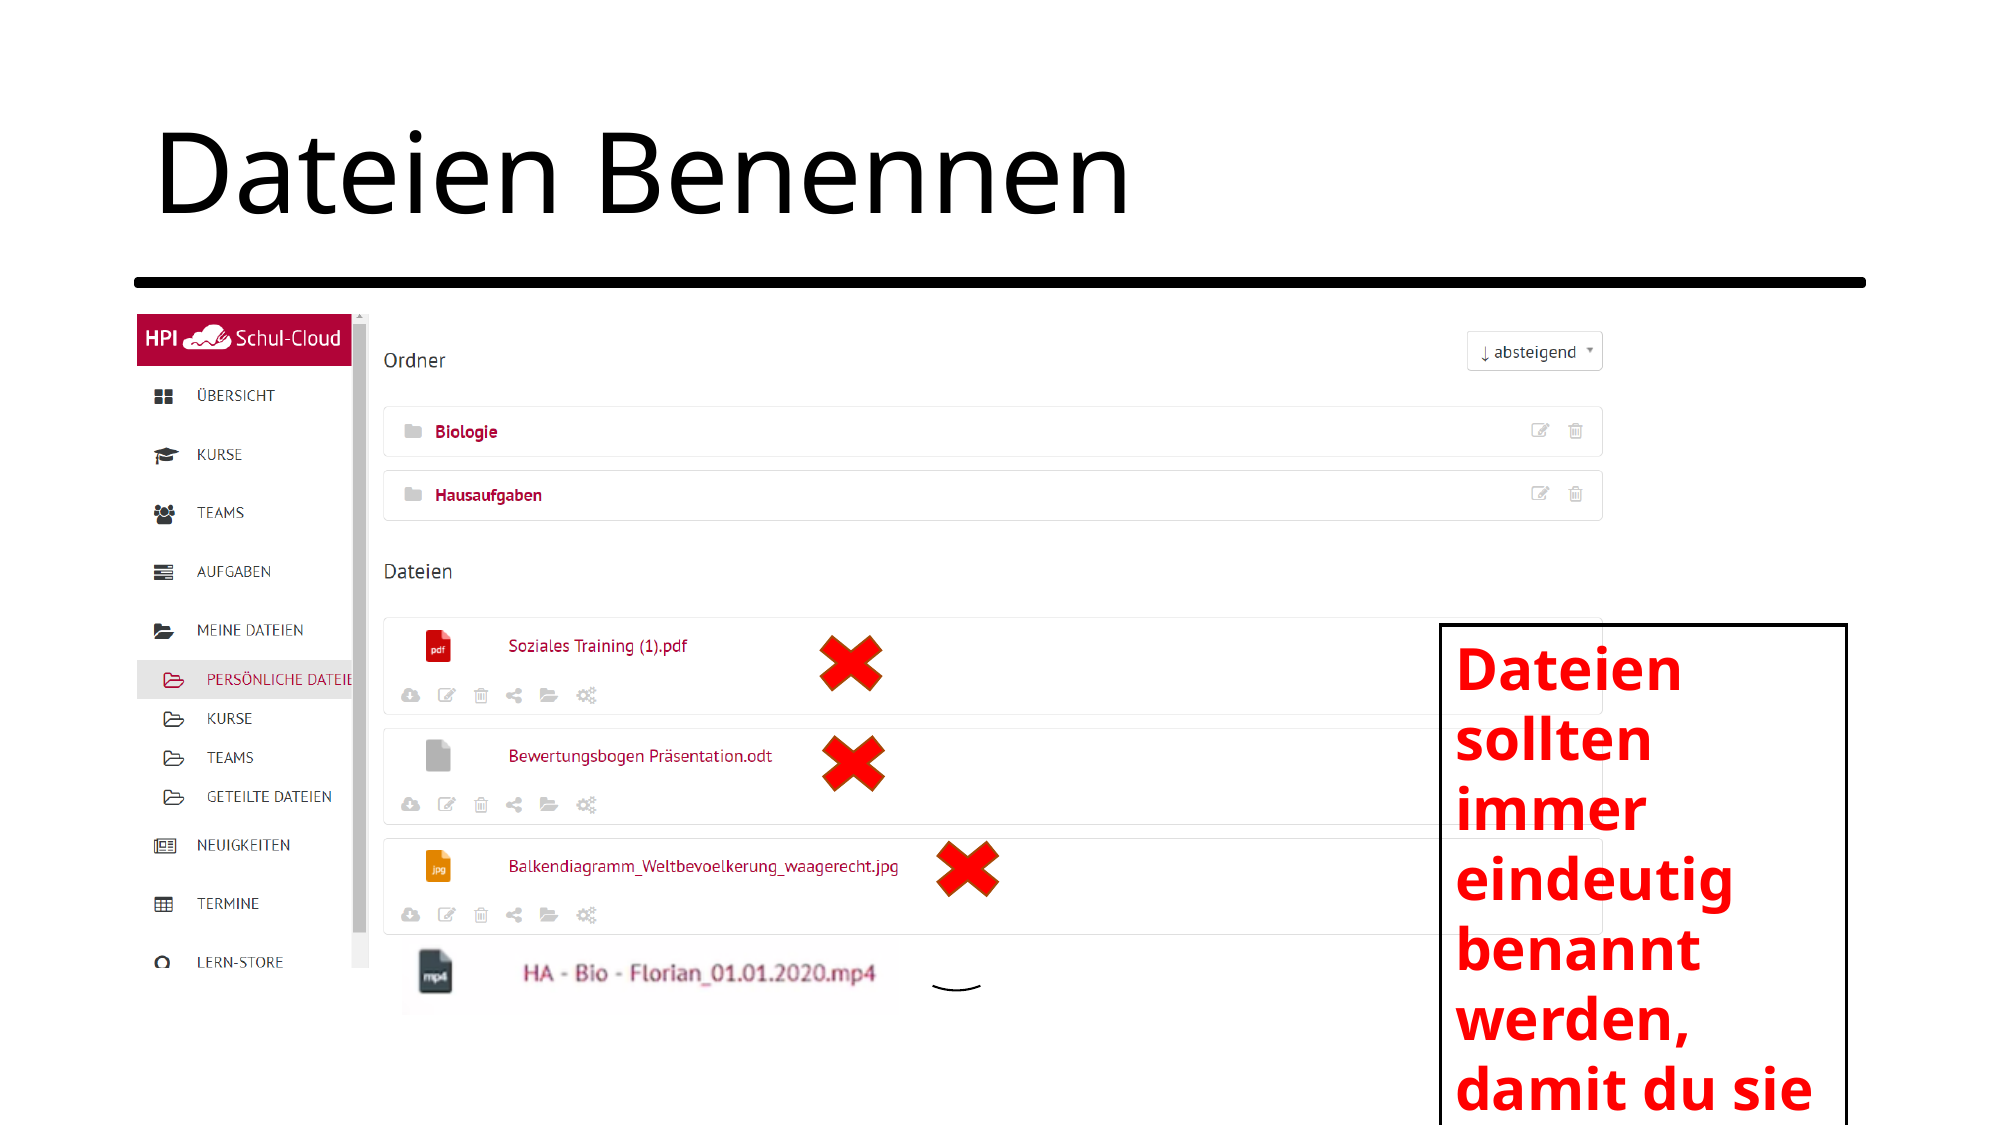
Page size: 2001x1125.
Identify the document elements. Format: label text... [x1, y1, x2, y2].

picture [1468, 945, 1480, 964]
picture [1442, 853, 1614, 968]
picture [1575, 955, 1586, 964]
picture [1539, 945, 1551, 968]
text_box [937, 842, 998, 896]
picture [1594, 874, 1606, 880]
text_box Dateien sollten immer eindeutig benannt werden, damit du sie wiederfindest. [1440, 624, 1847, 853]
text_box [823, 736, 884, 791]
text_box [820, 636, 882, 691]
picture [1503, 944, 1515, 950]
title Dateien Benennen [137, 59, 1863, 278]
picture [137, 314, 1614, 1015]
